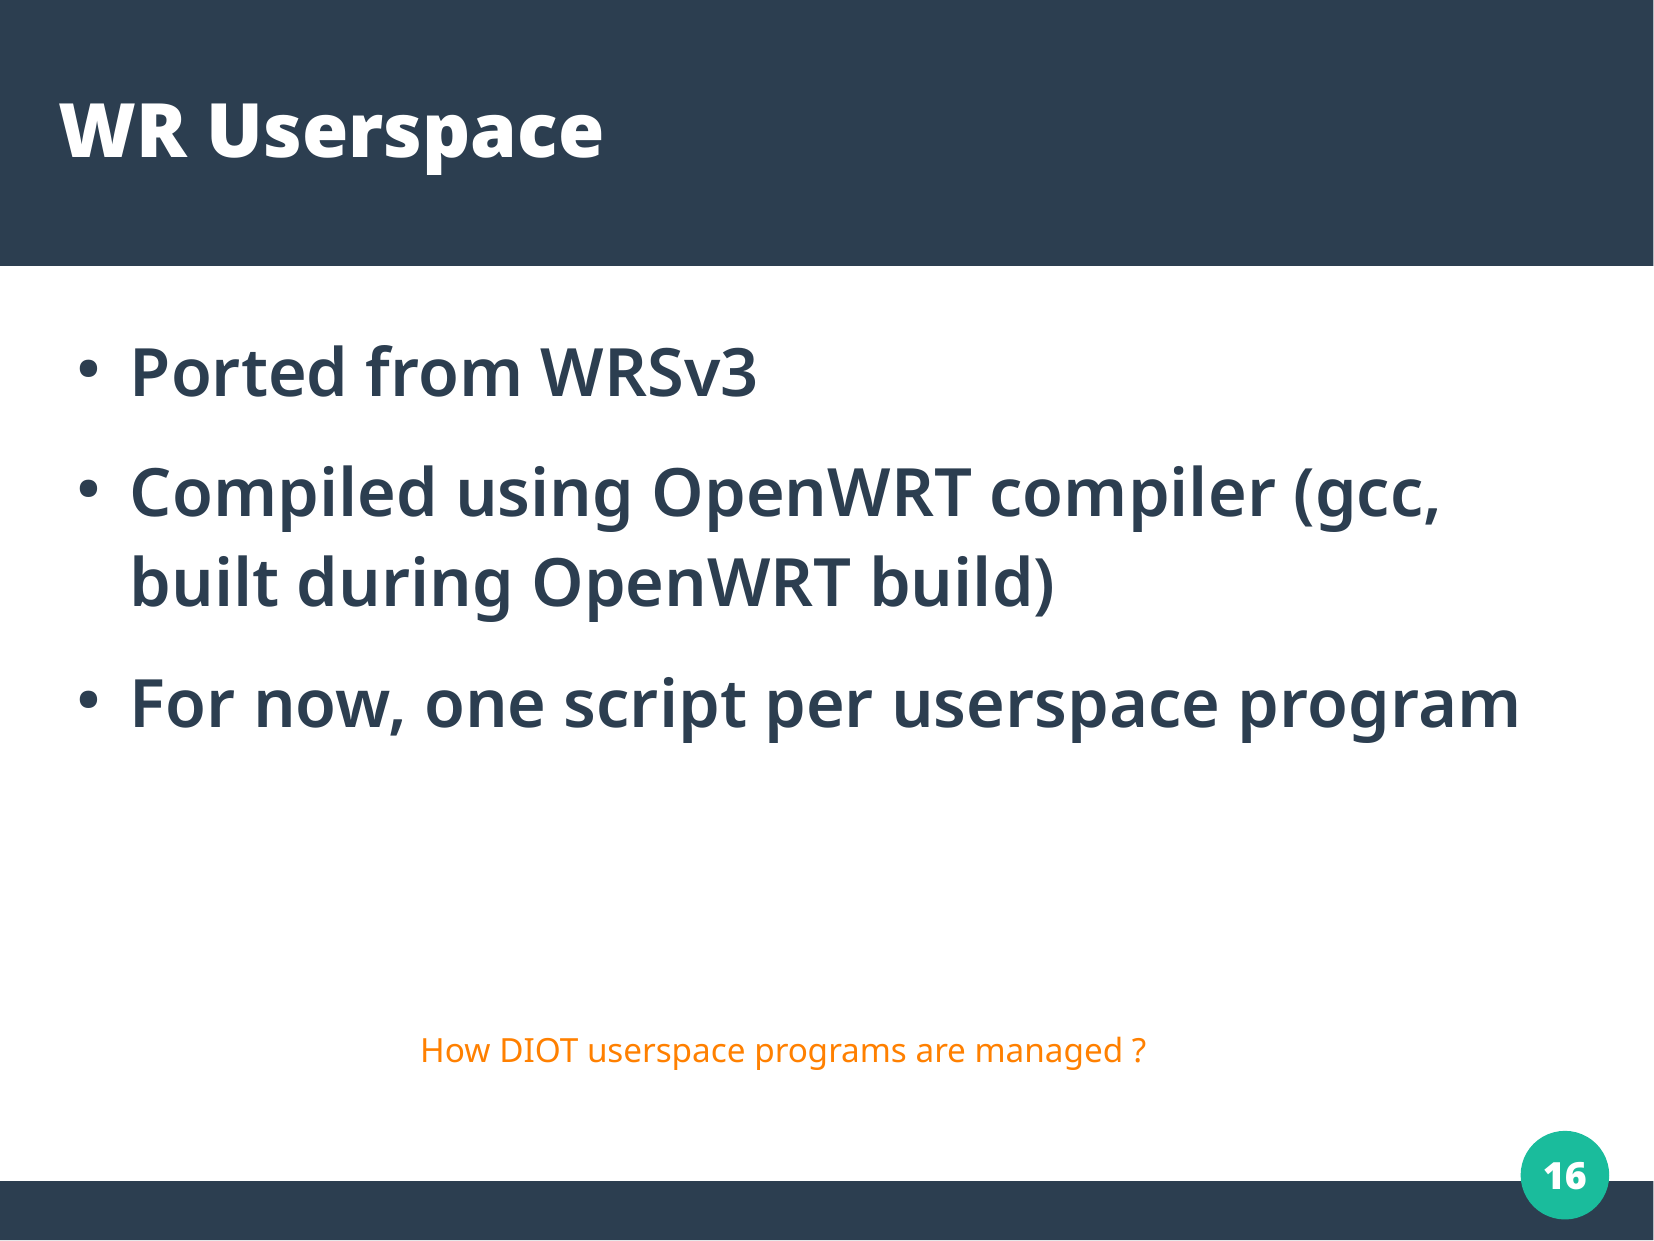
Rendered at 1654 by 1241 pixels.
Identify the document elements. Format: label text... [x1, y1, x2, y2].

list Ported from WRSv3 Compiled using OpenWRT compiler (gcc, built during OpenWRT build) For now, one script per userspace program [58, 324, 1595, 1152]
title WR Userspace [58, 49, 1595, 207]
text_box How DIOT userspace programs are managed ? [405, 1020, 1249, 1150]
